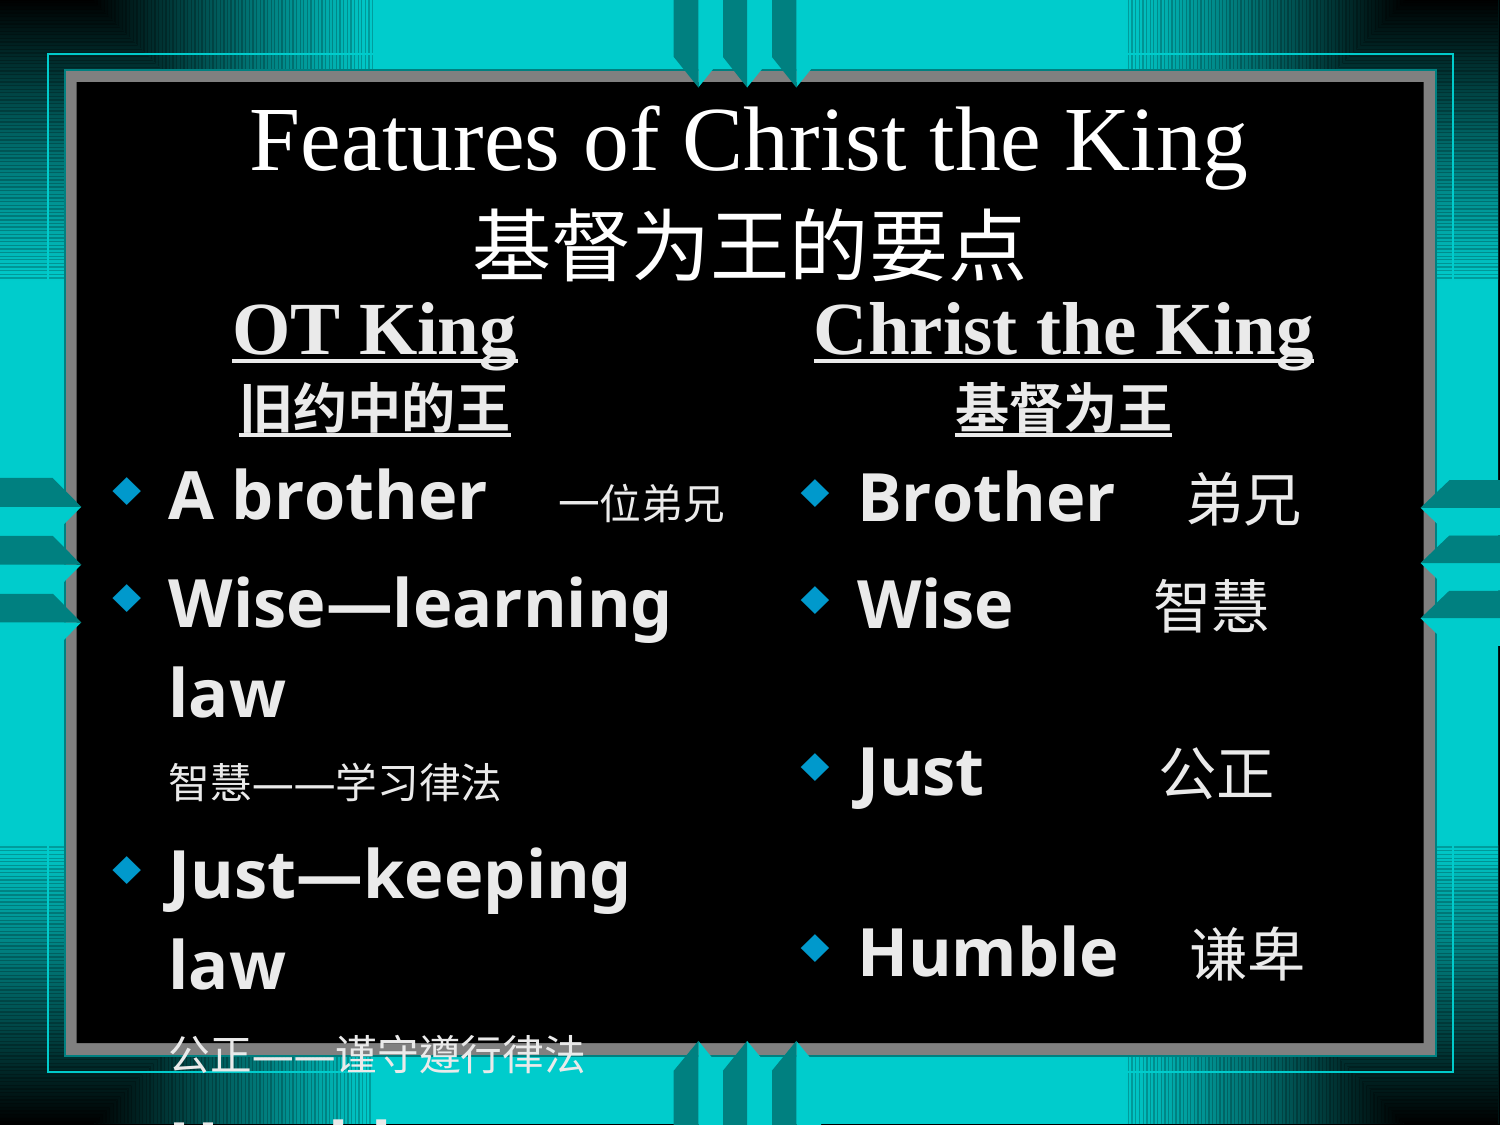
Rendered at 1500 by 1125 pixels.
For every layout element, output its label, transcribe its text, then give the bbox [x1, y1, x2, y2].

text_box Christ the King 基督为王 [740, 280, 1388, 462]
list A brother 一位弟兄 Wise—learning law 智慧——学习律法 Just—keeping law 公正——谨守遵行律法 Humble 谦卑 [112, 448, 751, 967]
text_box OT King 旧约中的王 [150, 280, 601, 445]
title Features of Christ the King 基督为王的要点 [112, 82, 1388, 306]
list Brother 弟兄 Wise 智慧 Just 公正 Humble 谦卑 [800, 450, 1423, 963]
